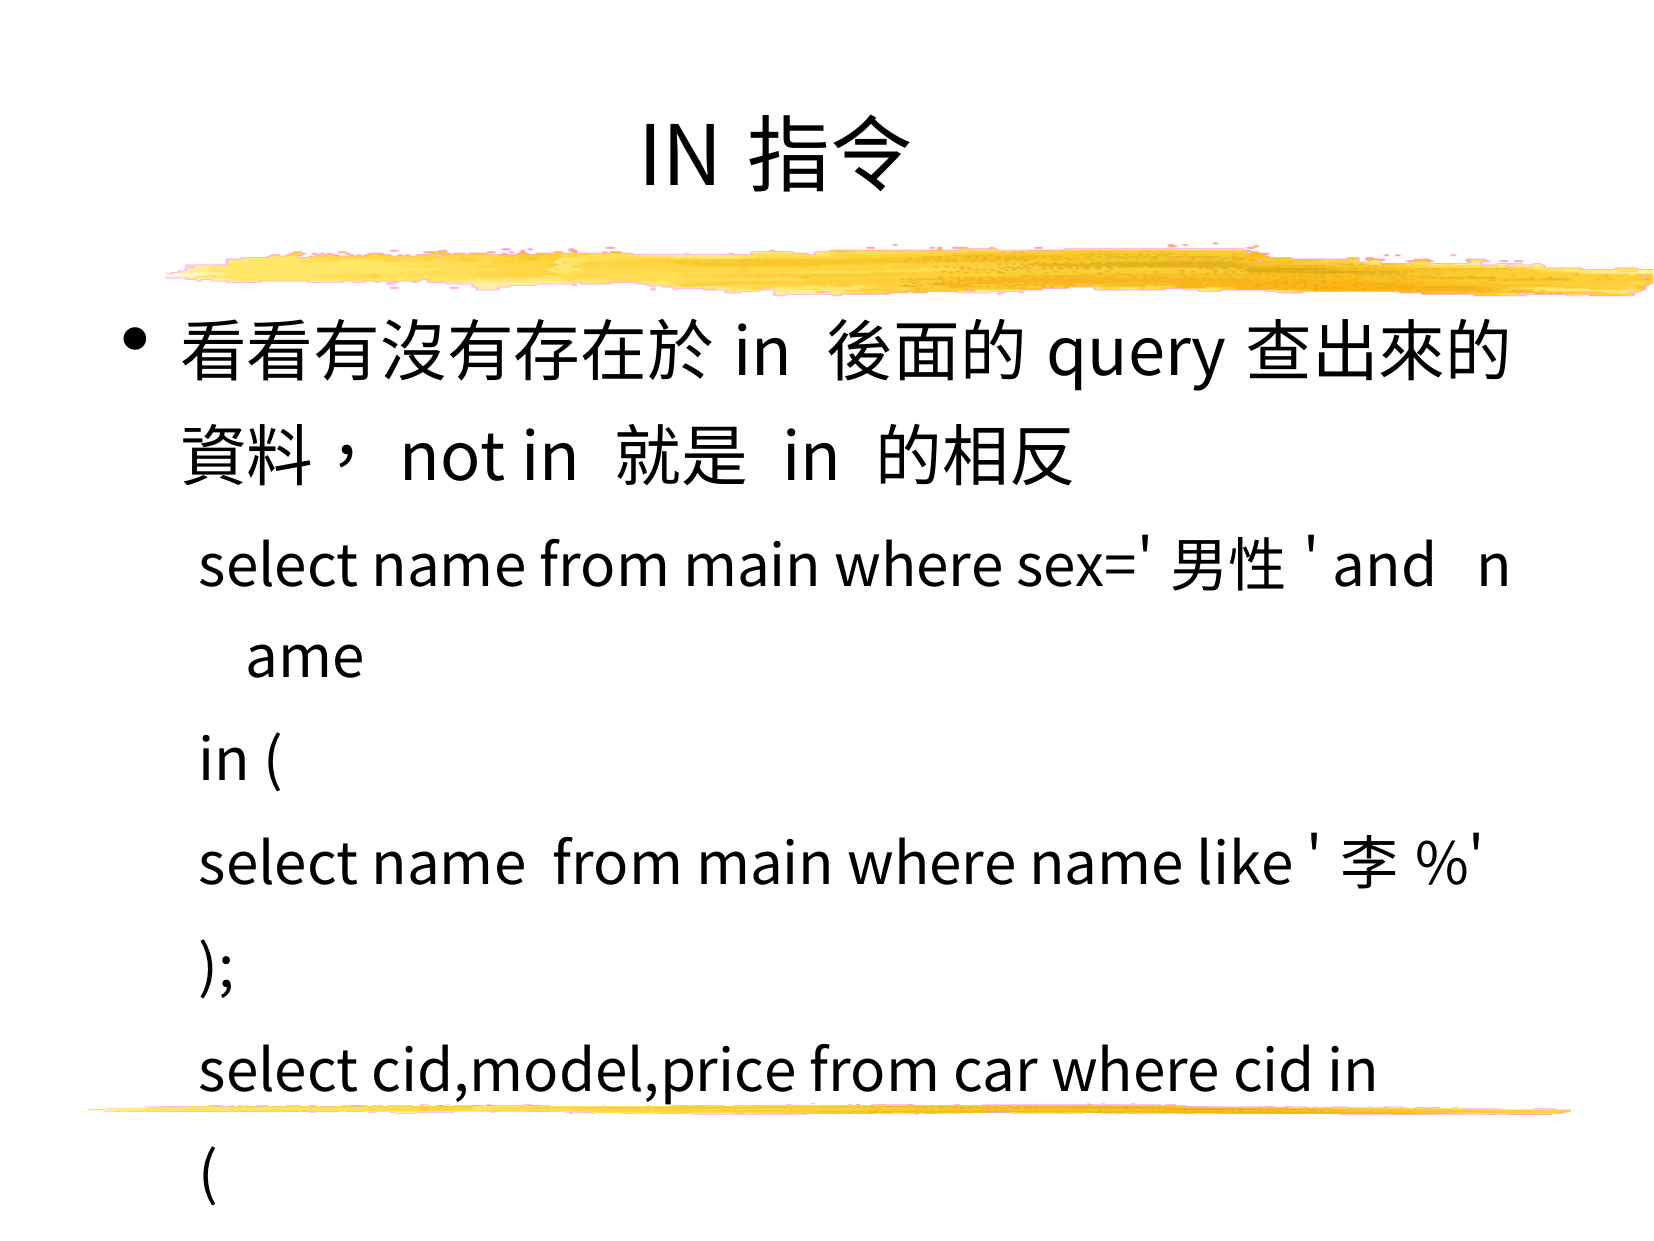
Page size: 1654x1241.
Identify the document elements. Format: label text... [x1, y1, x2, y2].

picture [82, 1102, 124, 1117]
title IN指令 [73, 39, 1479, 249]
list 看看有沒有存在於in 後面的query查出來的資料，not in 就是 in 的相反 select name from main where sex='男性' and name in ( select name from main where name like '李%' ); select cid,model,price from car where cid in ( select cid from sale where num>5 ); [124, 290, 1530, 1241]
picture [1530, 1102, 1571, 1117]
picture [165, 237, 1654, 308]
